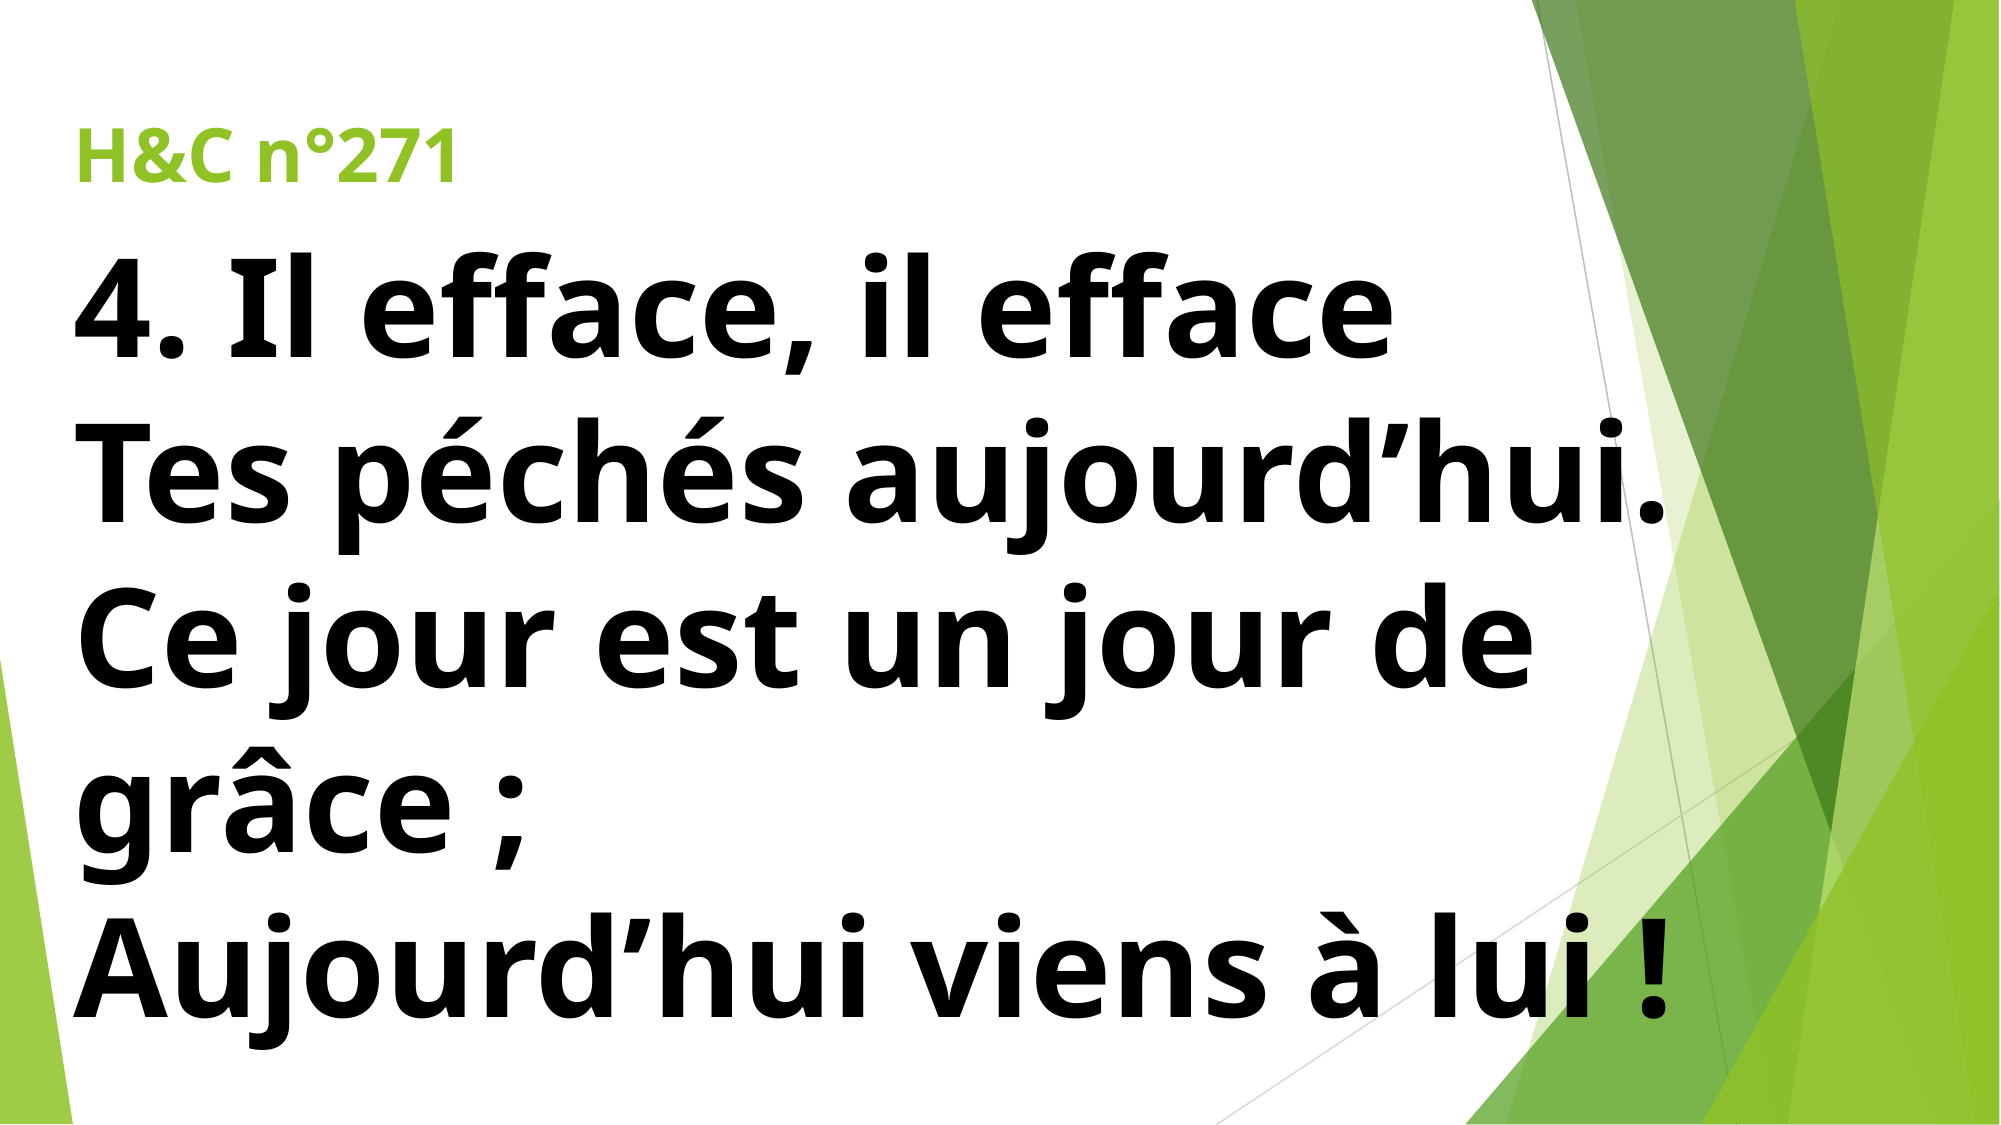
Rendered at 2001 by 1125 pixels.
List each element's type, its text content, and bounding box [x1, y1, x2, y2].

text_box 4. Il efface, il efface Tes péchés aujourd’hui. Ce jour est un jour de grâce ; Aujourd’hui viens à lui ! [59, 212, 2001, 1074]
text_box H&C n°271 [59, 99, 1512, 212]
